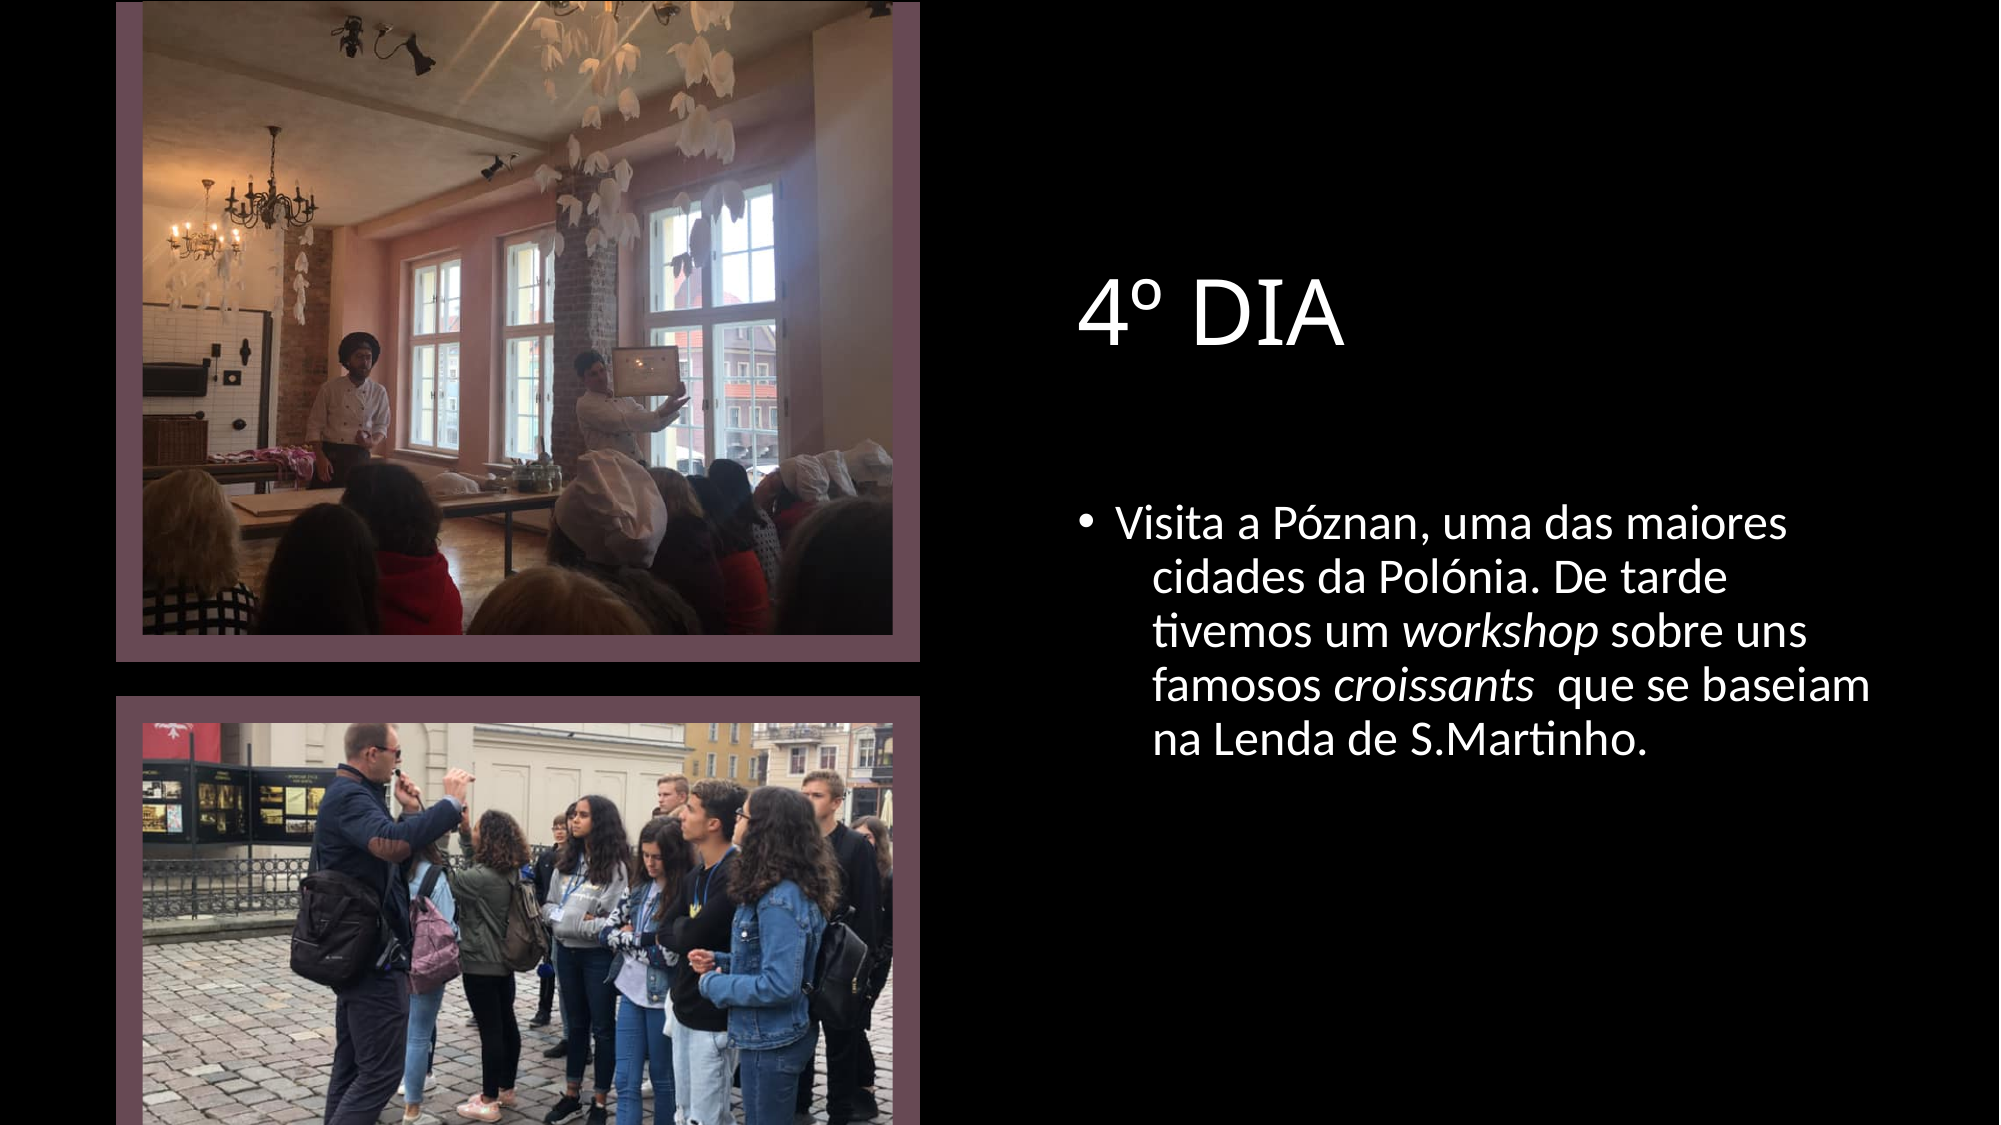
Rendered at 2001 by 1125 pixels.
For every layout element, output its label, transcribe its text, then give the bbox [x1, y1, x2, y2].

text_box [0, 0, 1999, 1125]
title 4º DIA [1062, 187, 1894, 444]
picture [142, 723, 893, 1125]
picture [142, 1, 893, 635]
list Visita a Póznan, uma das maiores cidades da Polónia. De tarde tivemos um workshop sobre uns famosos croissants que se baseiam na Lenda de S.Martinho. [1062, 488, 1894, 937]
